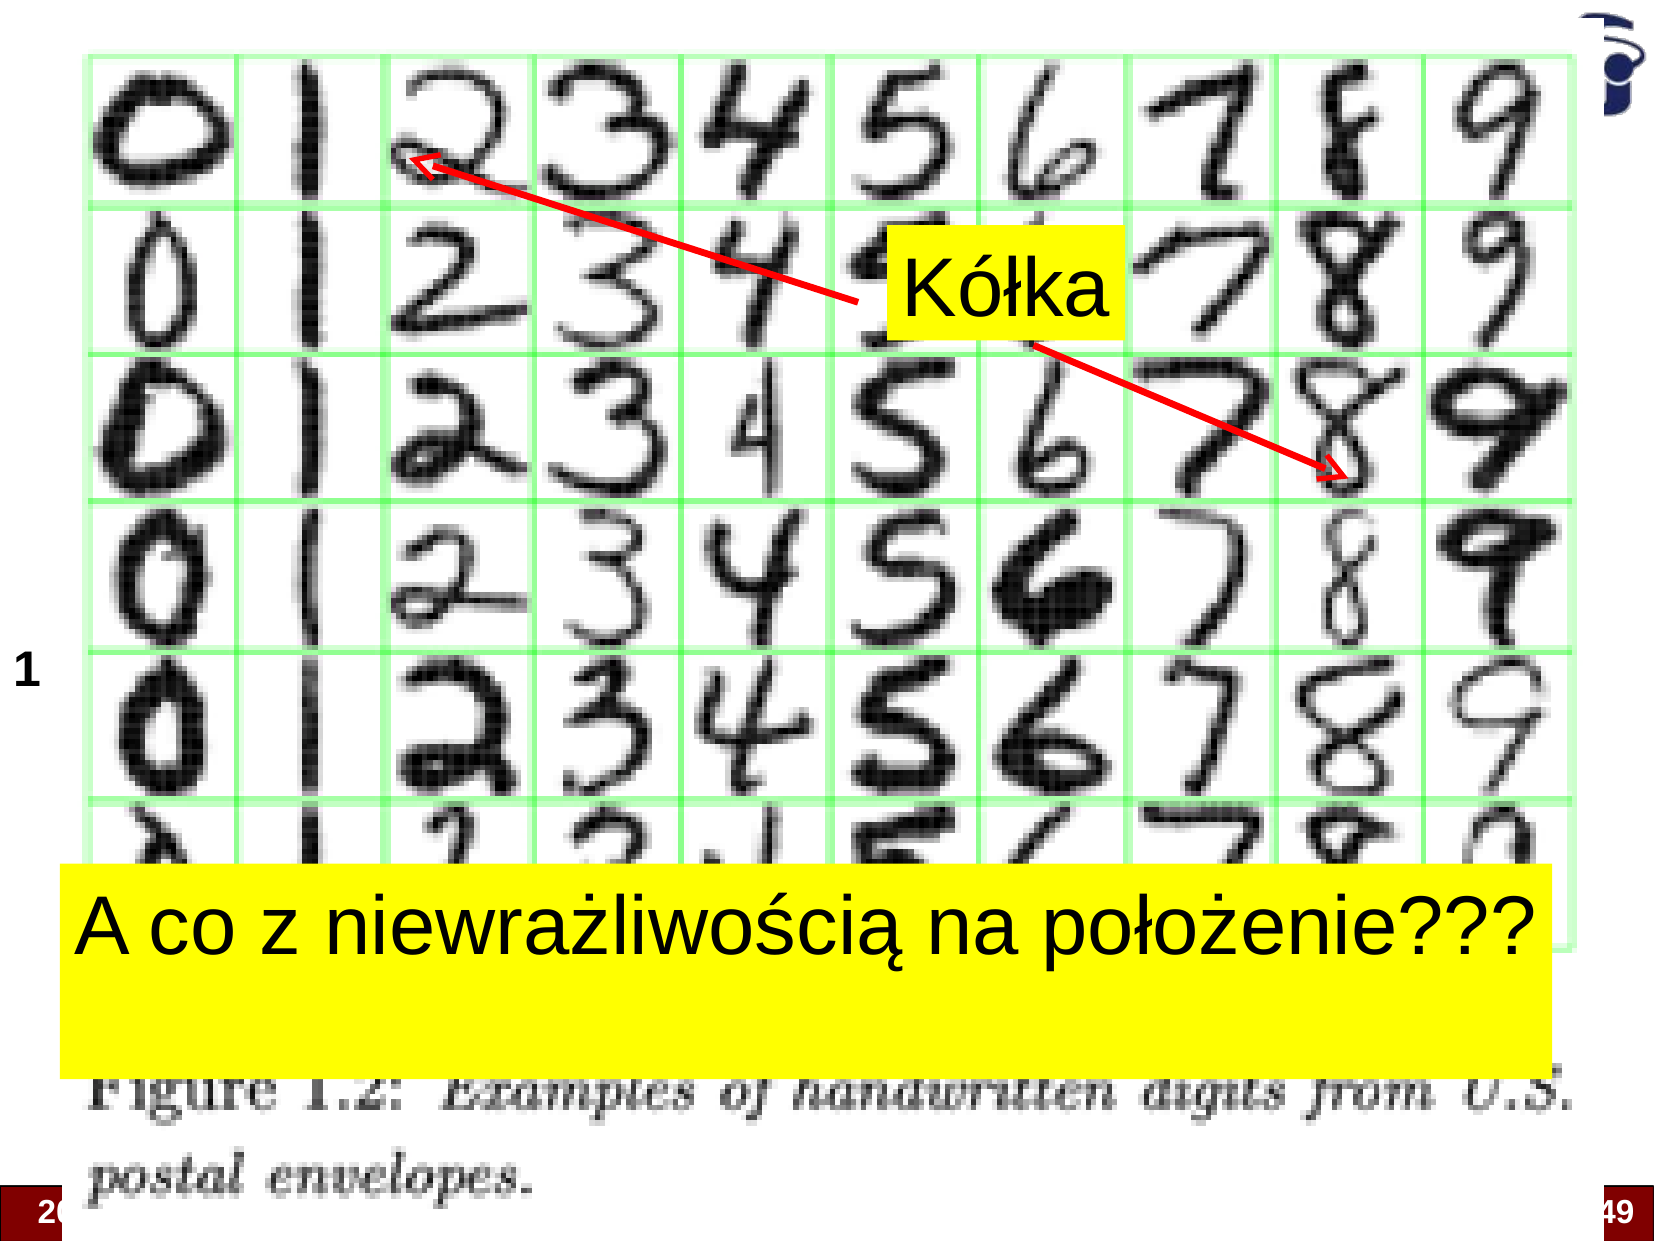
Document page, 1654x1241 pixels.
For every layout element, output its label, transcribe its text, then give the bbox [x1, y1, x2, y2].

text_box Kółka [887, 225, 1126, 341]
text_box 1 [0, 628, 57, 704]
picture [62, 0, 1654, 1241]
text_box A co z niewrażliwością na położenie??? [59, 863, 1553, 1080]
